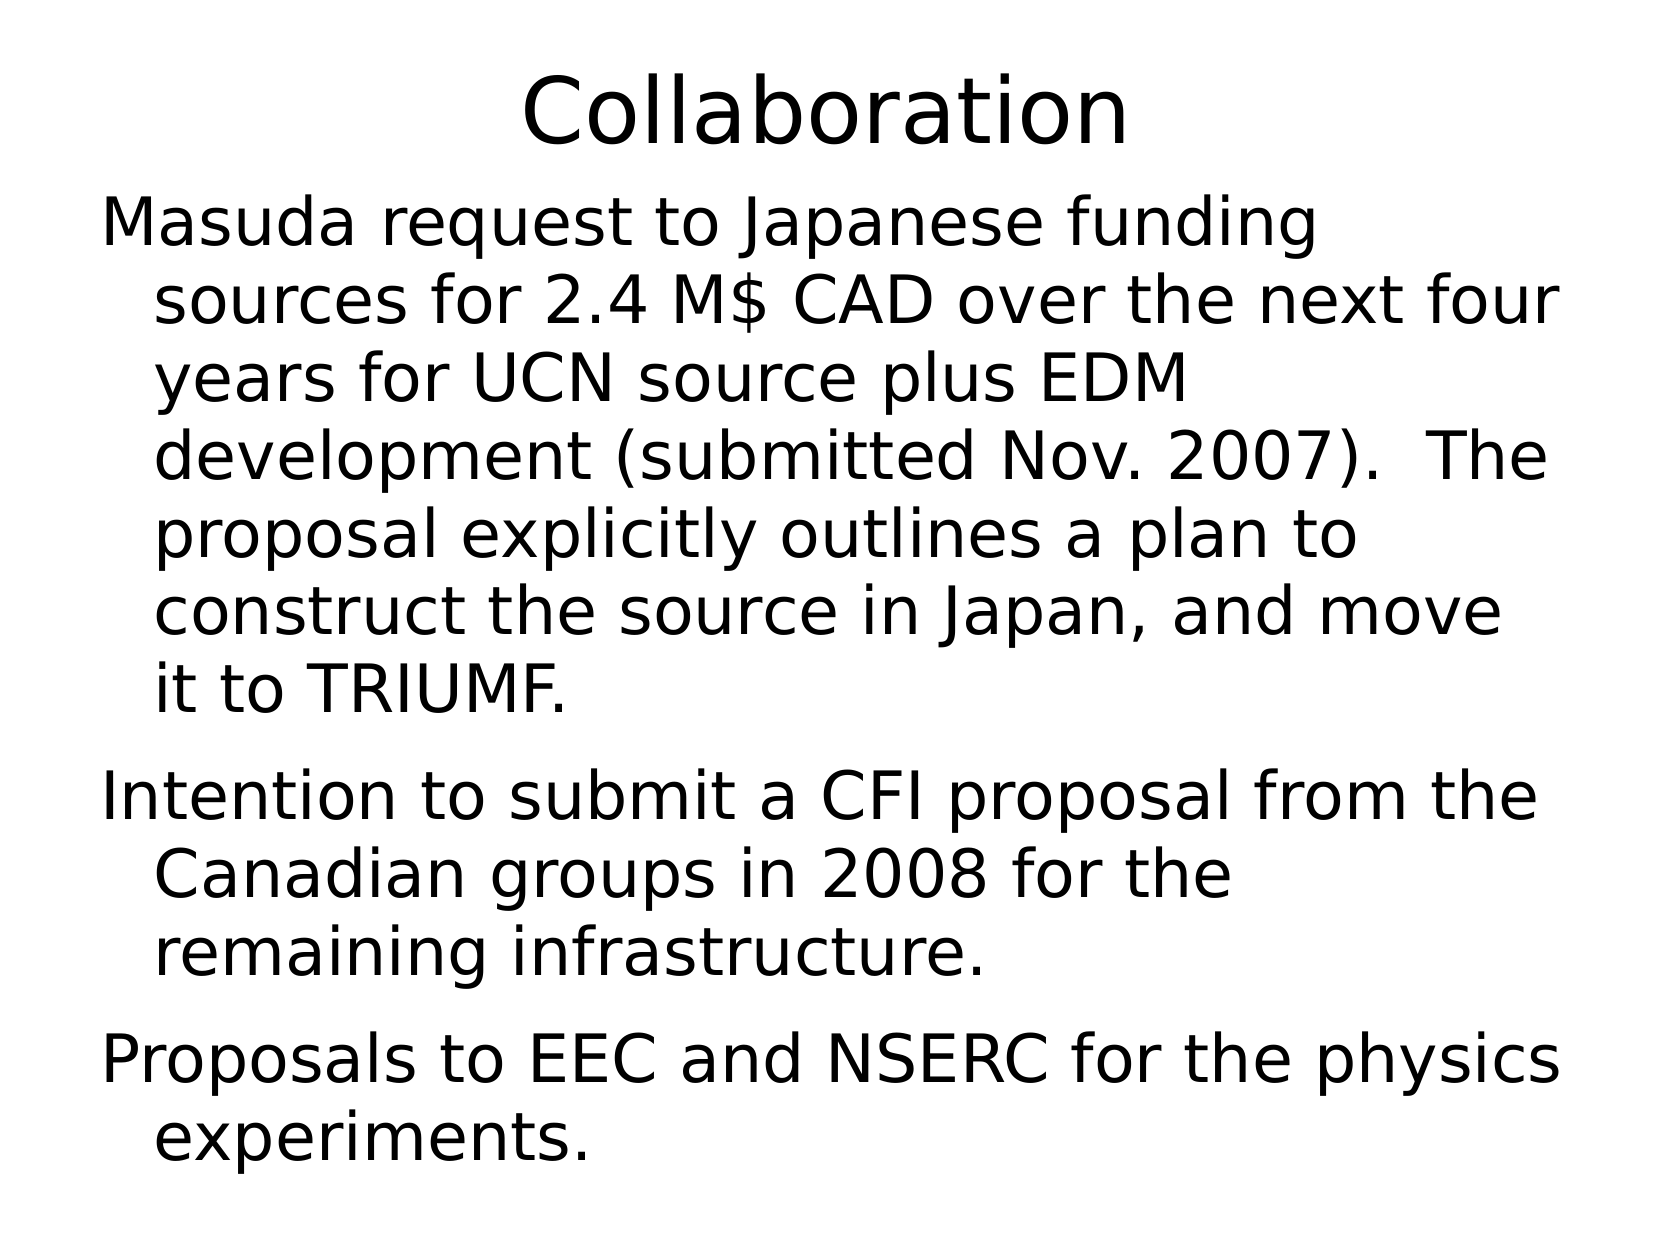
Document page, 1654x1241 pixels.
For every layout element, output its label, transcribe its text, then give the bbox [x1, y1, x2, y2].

title Collaboration [82, 15, 1571, 183]
list Masuda request to Japanese funding sources for 2.4 M$ CAD over the next four years for UCN source plus EDM development (submitted Nov. 2007). The proposal explicitly outlines a plan to construct the source in Japan, and move it to TRIUMF. Intention to submit a CFI proposal from the Canadian groups in 2008 for the remaining infrastructure. Proposals to EEC and NSERC for the physics experiments. [82, 183, 1571, 1177]
